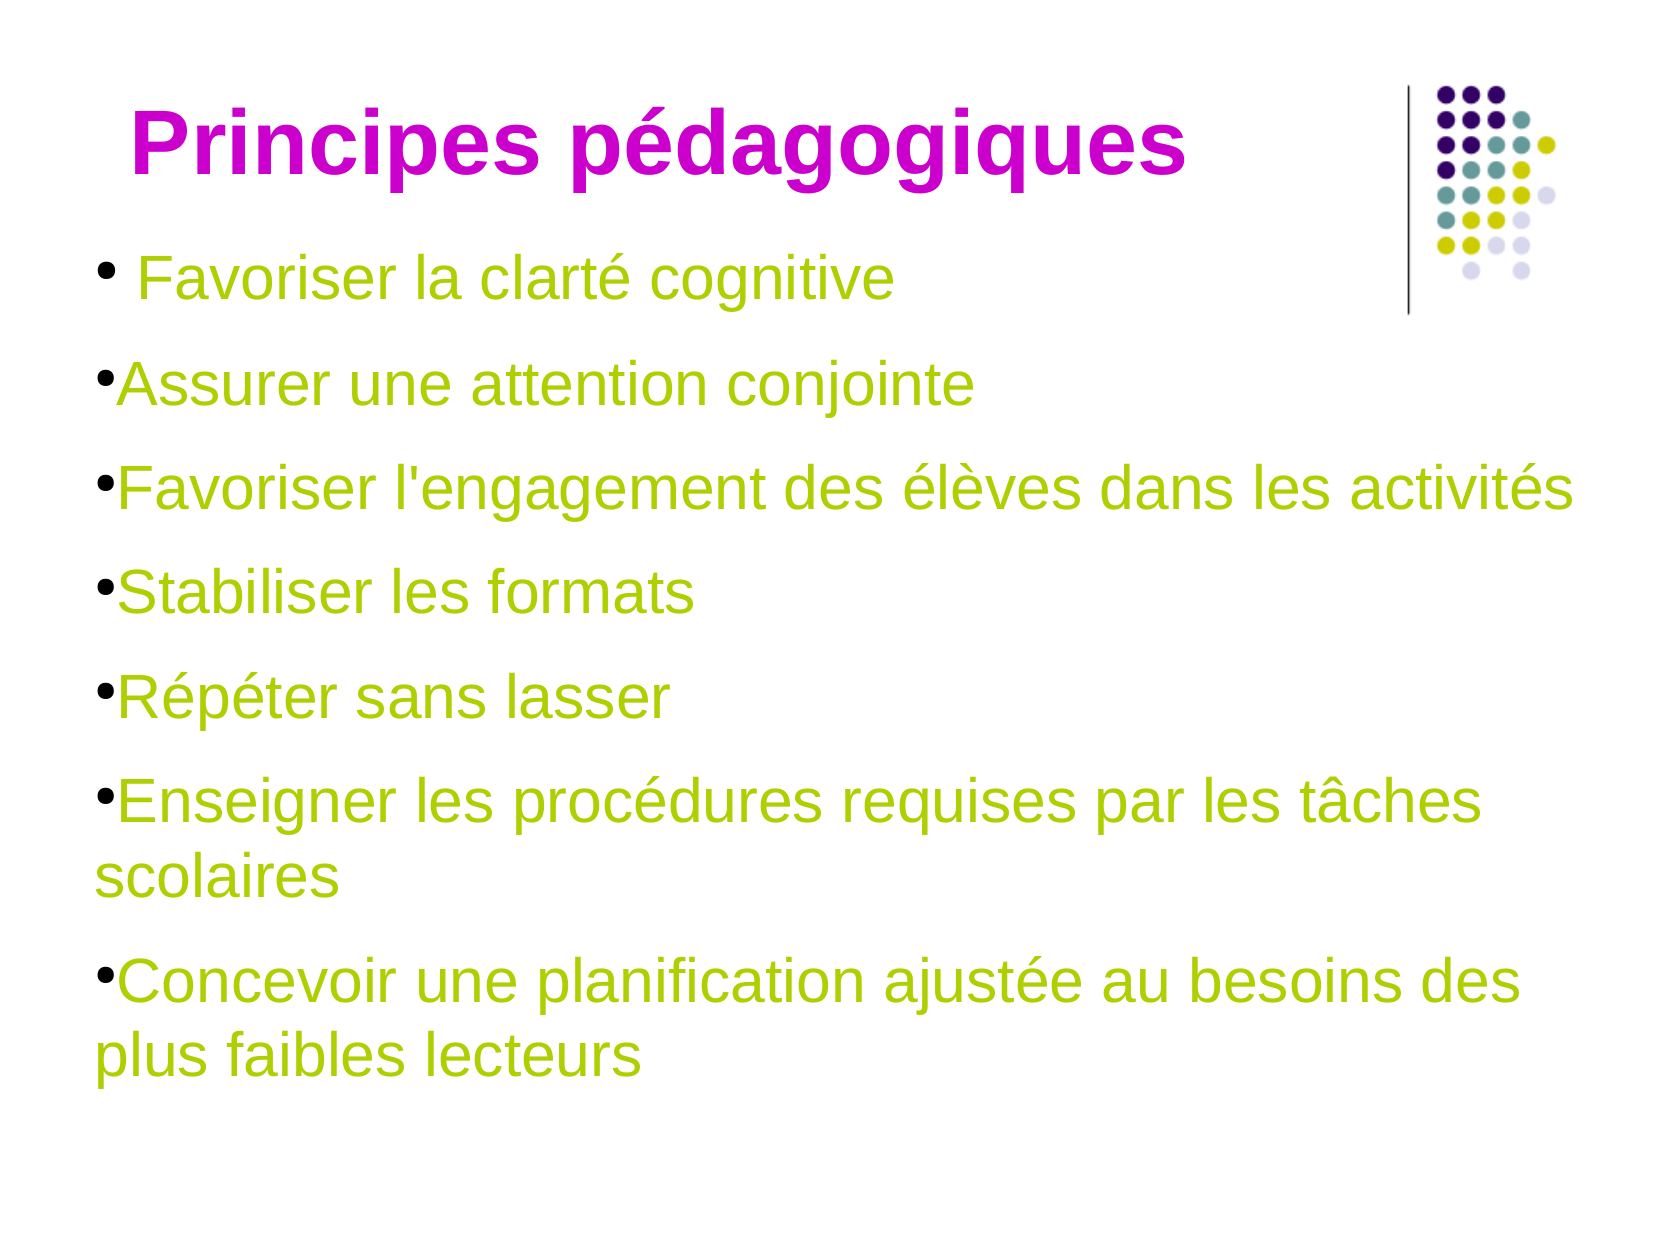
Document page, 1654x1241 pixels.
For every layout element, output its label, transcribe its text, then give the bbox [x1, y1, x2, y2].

list Favoriser la clarté cognitive Assurer une attention conjointe Favoriser l'engagement des élèves dans les activités Stabiliser les formats Répéter sans lasser Enseigner les procédures requises par les tâches scolaires Concevoir une planification ajustée au besoins des plus faibles lecteurs [94, 232, 1583, 1111]
picture [1311, 55, 1588, 331]
text_box Principes pédagogiques [129, 82, 1311, 288]
